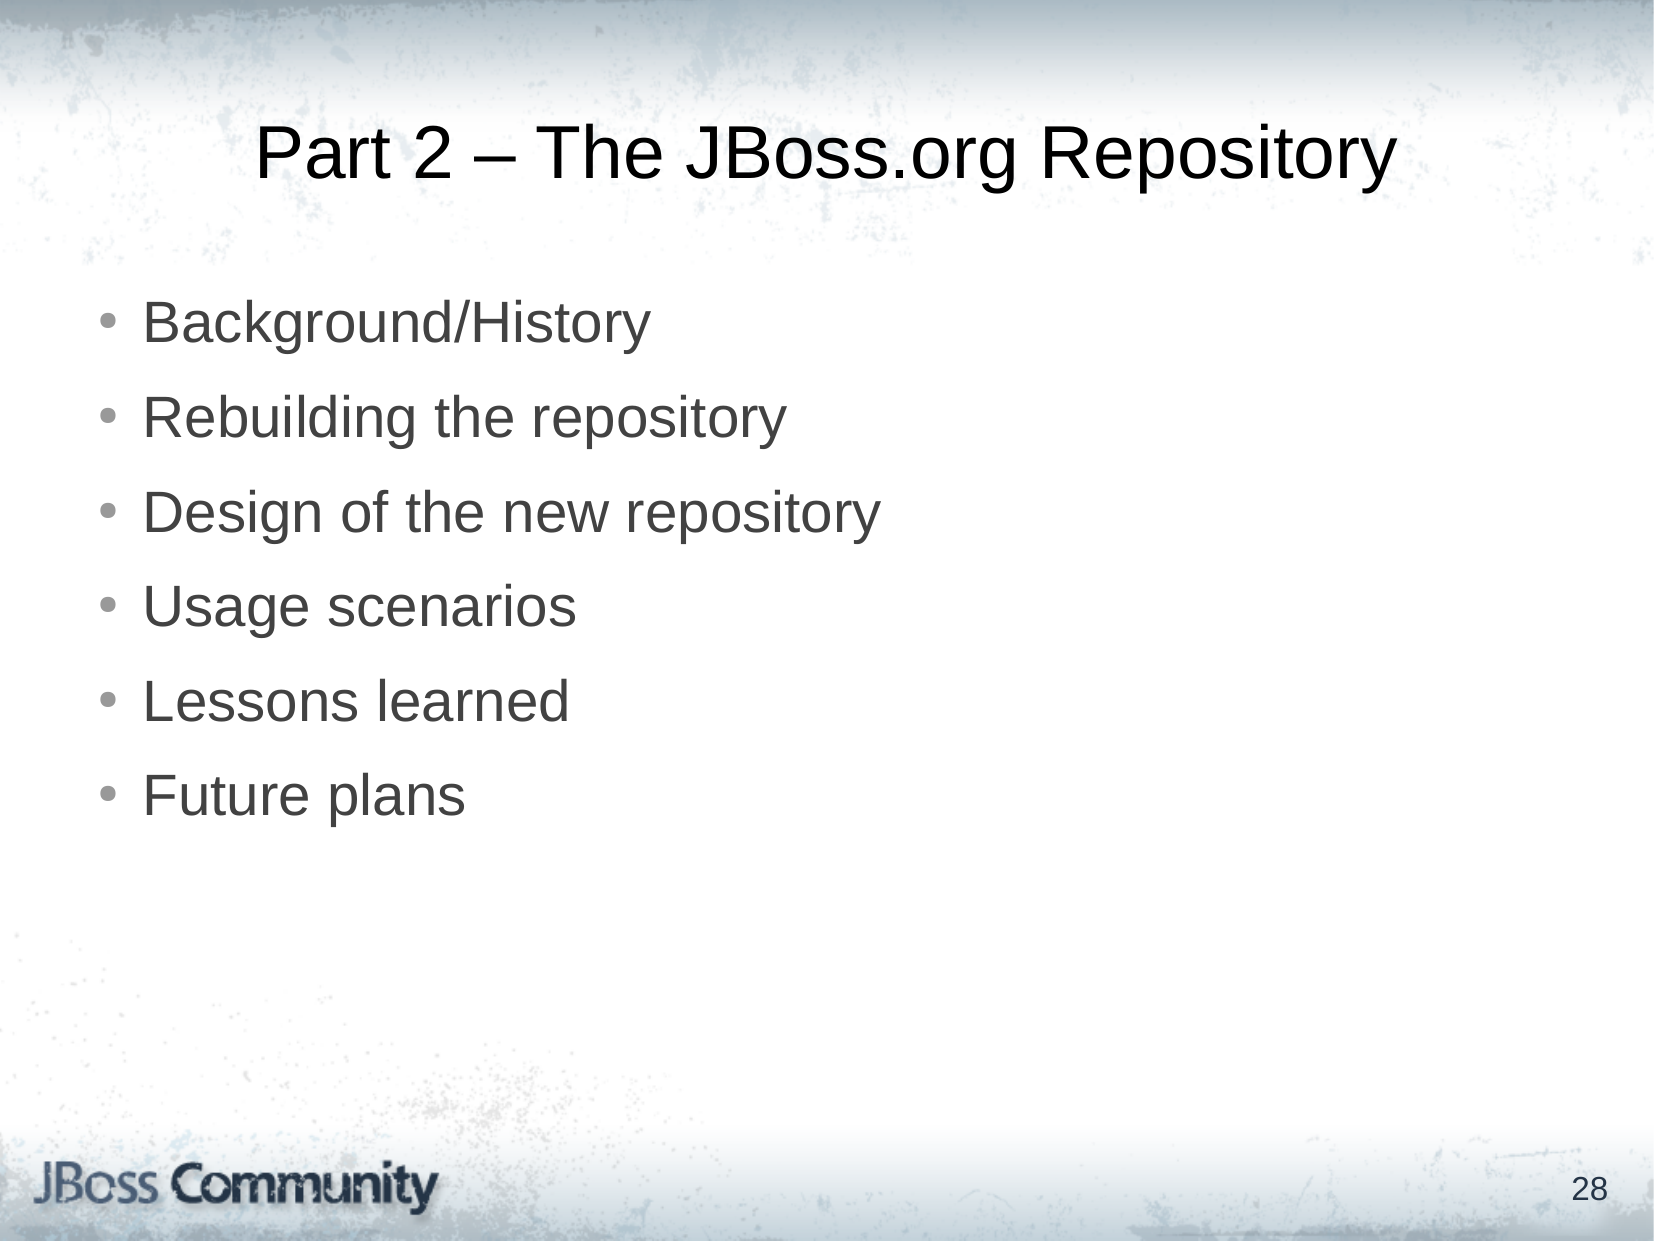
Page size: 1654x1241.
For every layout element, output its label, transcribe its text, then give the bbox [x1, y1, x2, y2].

picture [0, 0, 1654, 1241]
list Background/History Rebuilding the repository Design of the new repository Usage scenarios Lessons learned Future plans [82, 290, 1571, 1109]
title Part 2 – The JBoss.org Repository [82, 49, 1571, 257]
